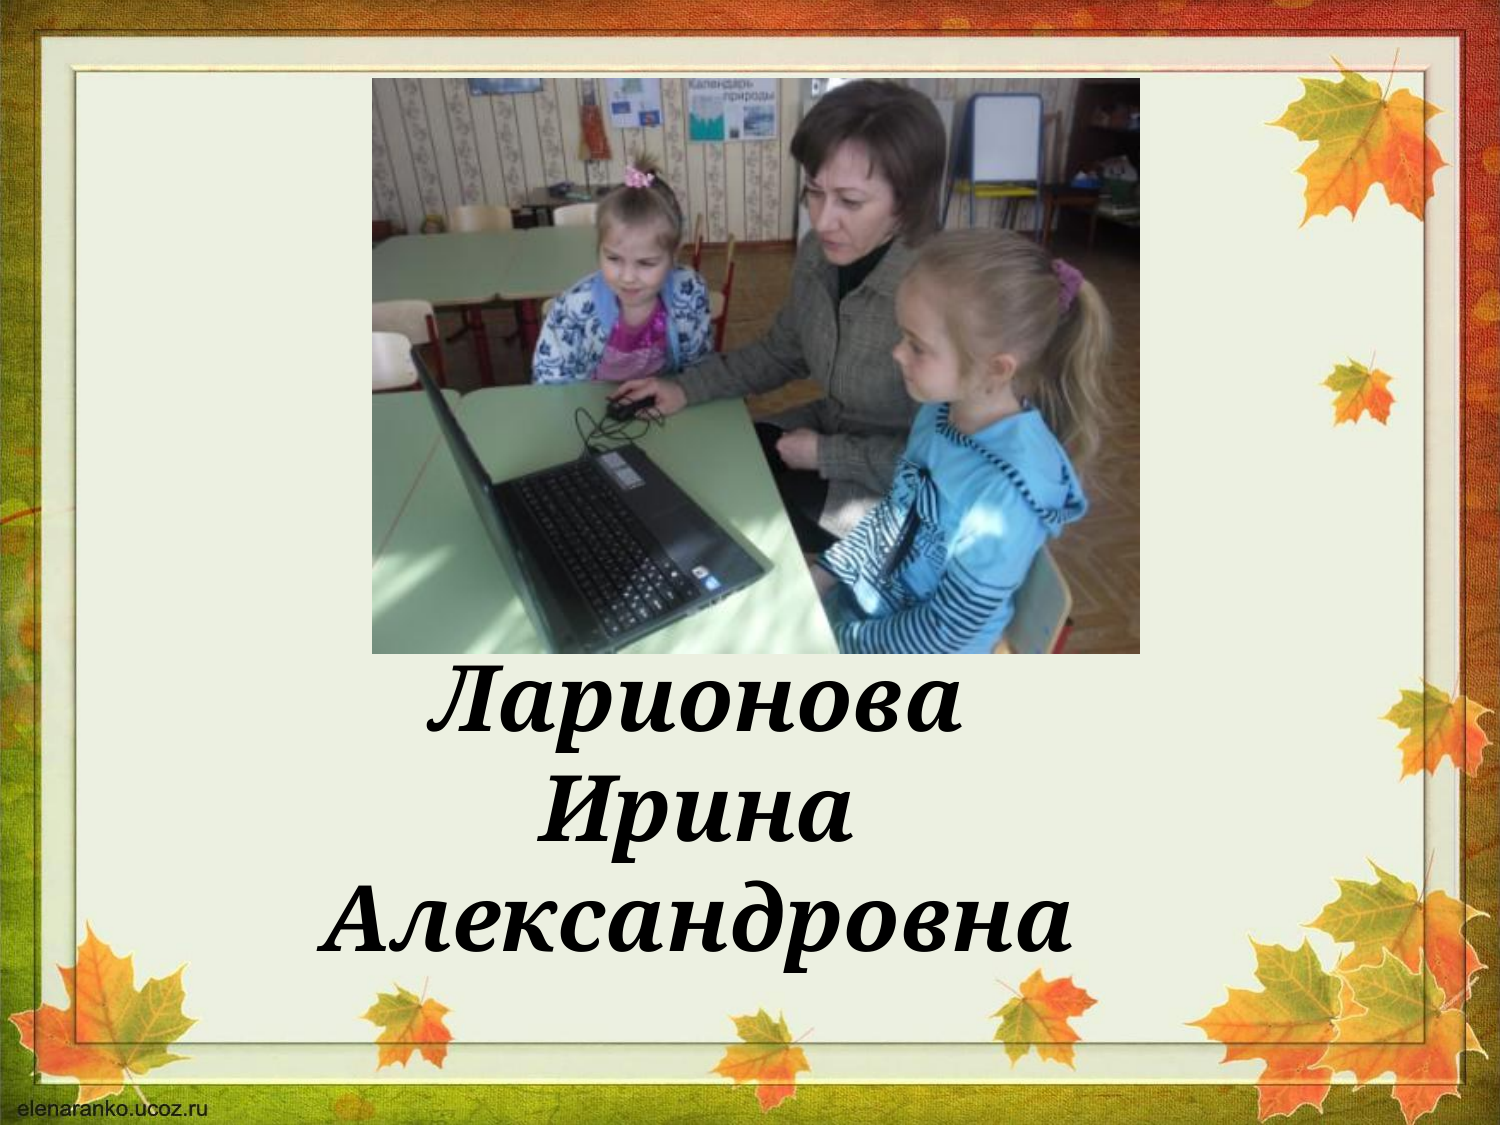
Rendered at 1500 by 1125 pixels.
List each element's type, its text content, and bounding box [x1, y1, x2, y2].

title Ларионова Ирина Александровна [281, 654, 1116, 1012]
list [75, 262, 715, 1006]
picture [0, 0, 1500, 1125]
